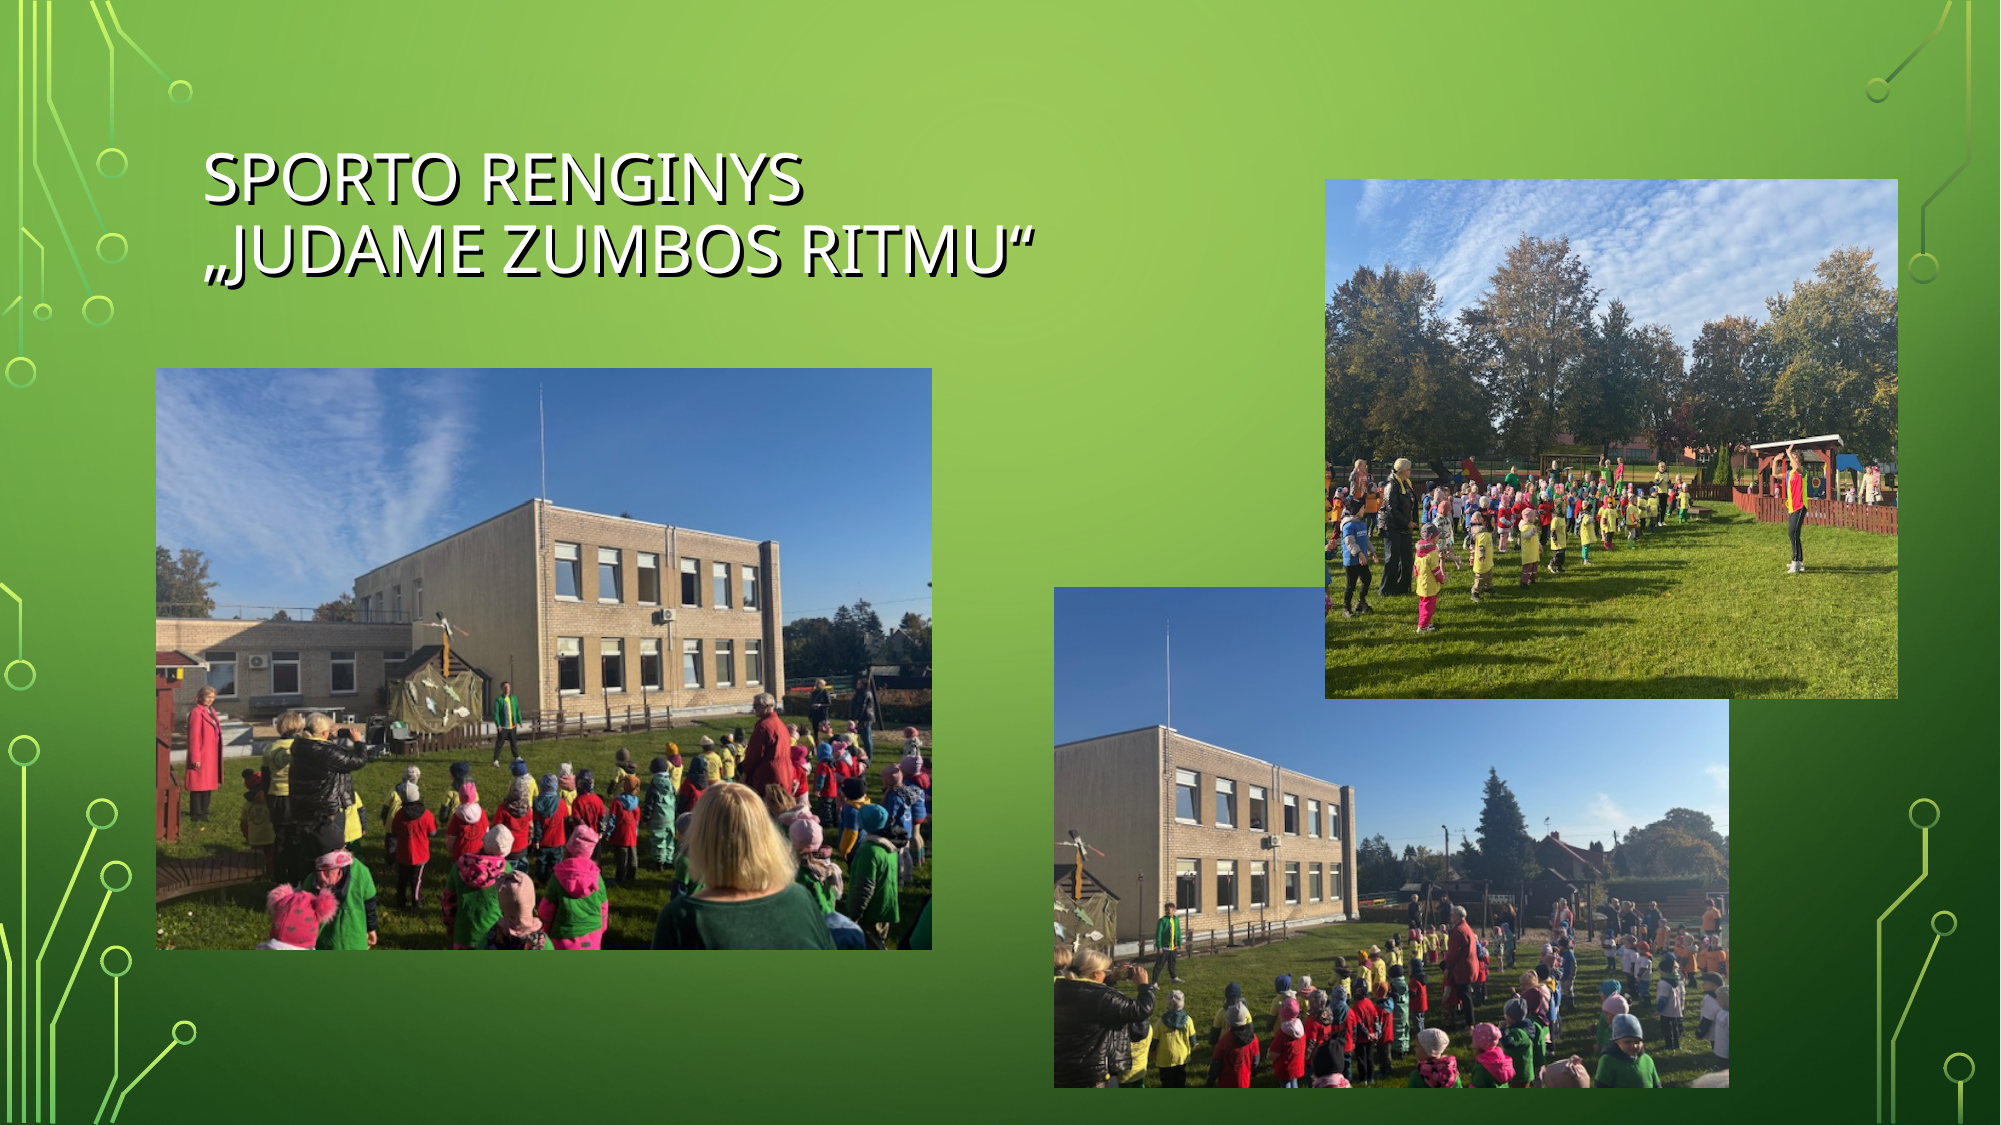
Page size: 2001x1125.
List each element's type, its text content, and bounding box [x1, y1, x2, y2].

picture [156, 369, 932, 951]
title SPORTO RENGINYS „JUDAME ZUMBOS RITMU“ [187, 104, 1813, 398]
picture [1054, 179, 1898, 1088]
